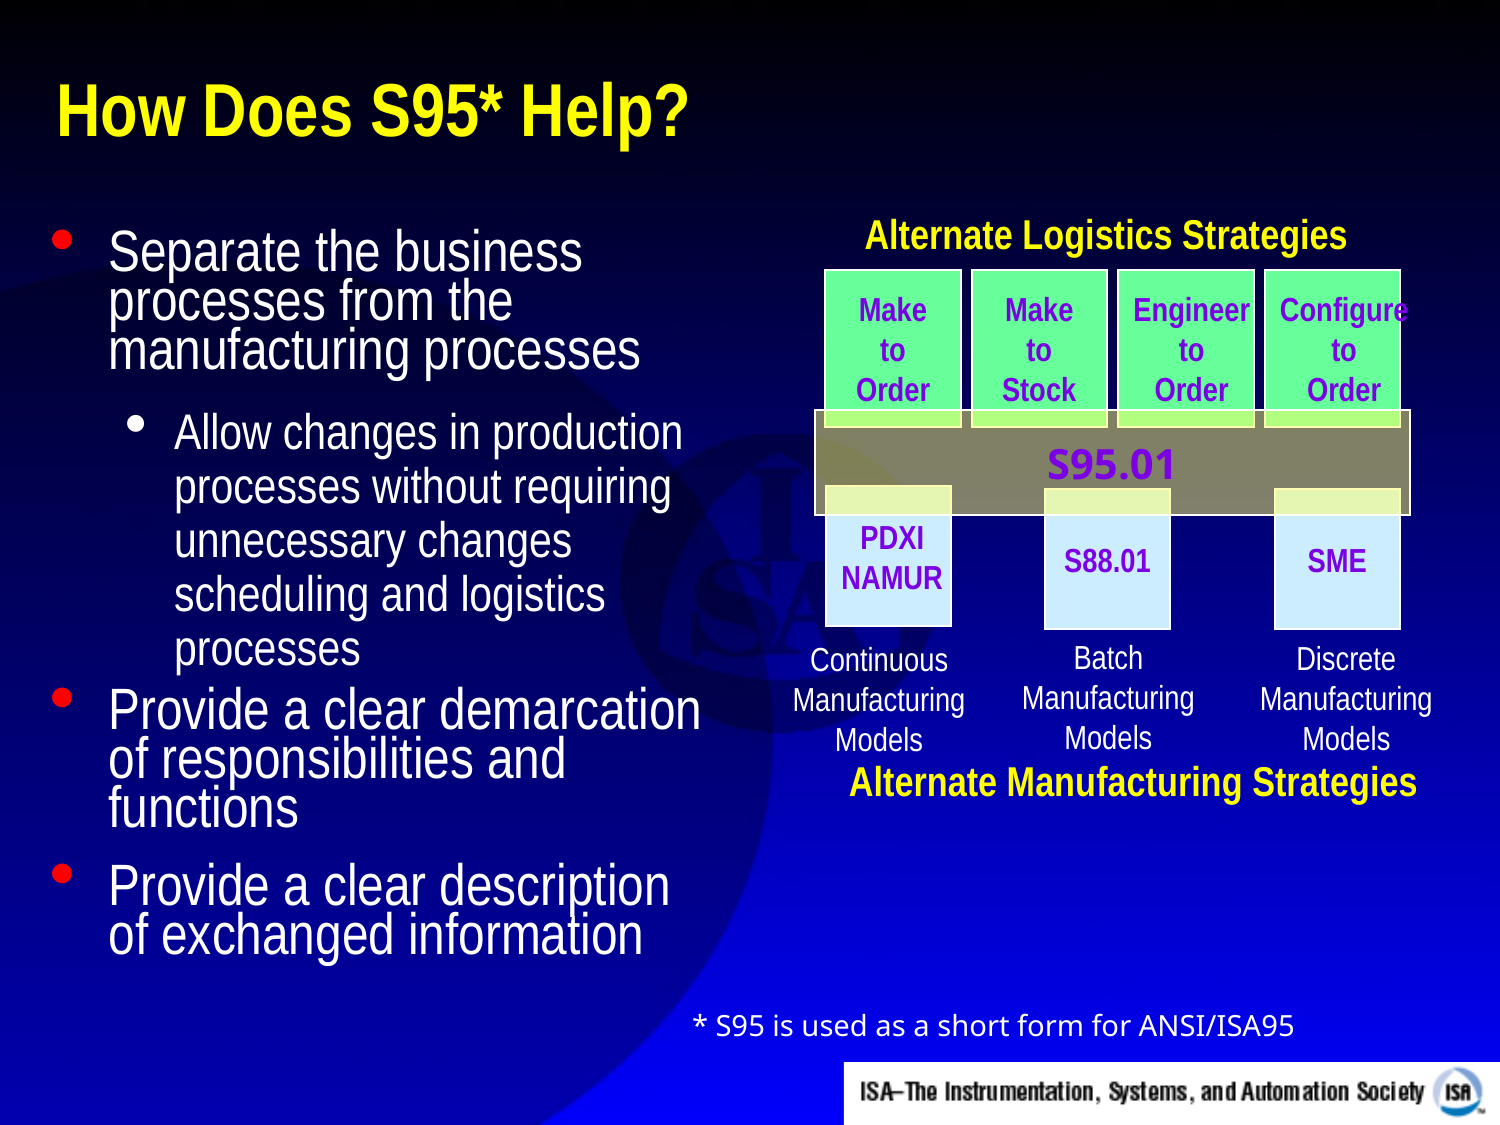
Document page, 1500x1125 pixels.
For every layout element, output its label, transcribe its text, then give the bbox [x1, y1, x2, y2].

text_box Make to Stock [971, 269, 1108, 410]
text_box Alternate Manufacturing Strategies [833, 747, 1434, 813]
text_box Configure to Order [1264, 269, 1400, 410]
text_box S88.01 [1044, 515, 1171, 628]
title How Does S95* Help? [41, 12, 1463, 201]
picture [0, 0, 1500, 1125]
text_box Batch Manufacturing Models [1006, 628, 1211, 764]
text_box Discrete Manufacturing Models [1244, 629, 1449, 765]
text_box Make to Order [825, 269, 961, 410]
list Separate the business processes from the manufacturing processes Allow changes in production processes without requiring unnecessary changes scheduling and logistics processes Provide a clear demarcation of responsibilities and functions Provide a clear description of exchanged information [37, 224, 726, 1125]
text_box S95.01 [814, 410, 1411, 515]
text_box PDXI NAMUR [826, 515, 952, 626]
text_box SME [1275, 515, 1400, 629]
text_box Engineer to Order [1118, 269, 1254, 410]
text_box Continuous Manufacturing Models [777, 630, 981, 766]
text_box * S95 is used as a short form for ANSI/ISA95 [677, 999, 1311, 1051]
text_box Alternate Logistics Strategies [849, 200, 1364, 266]
